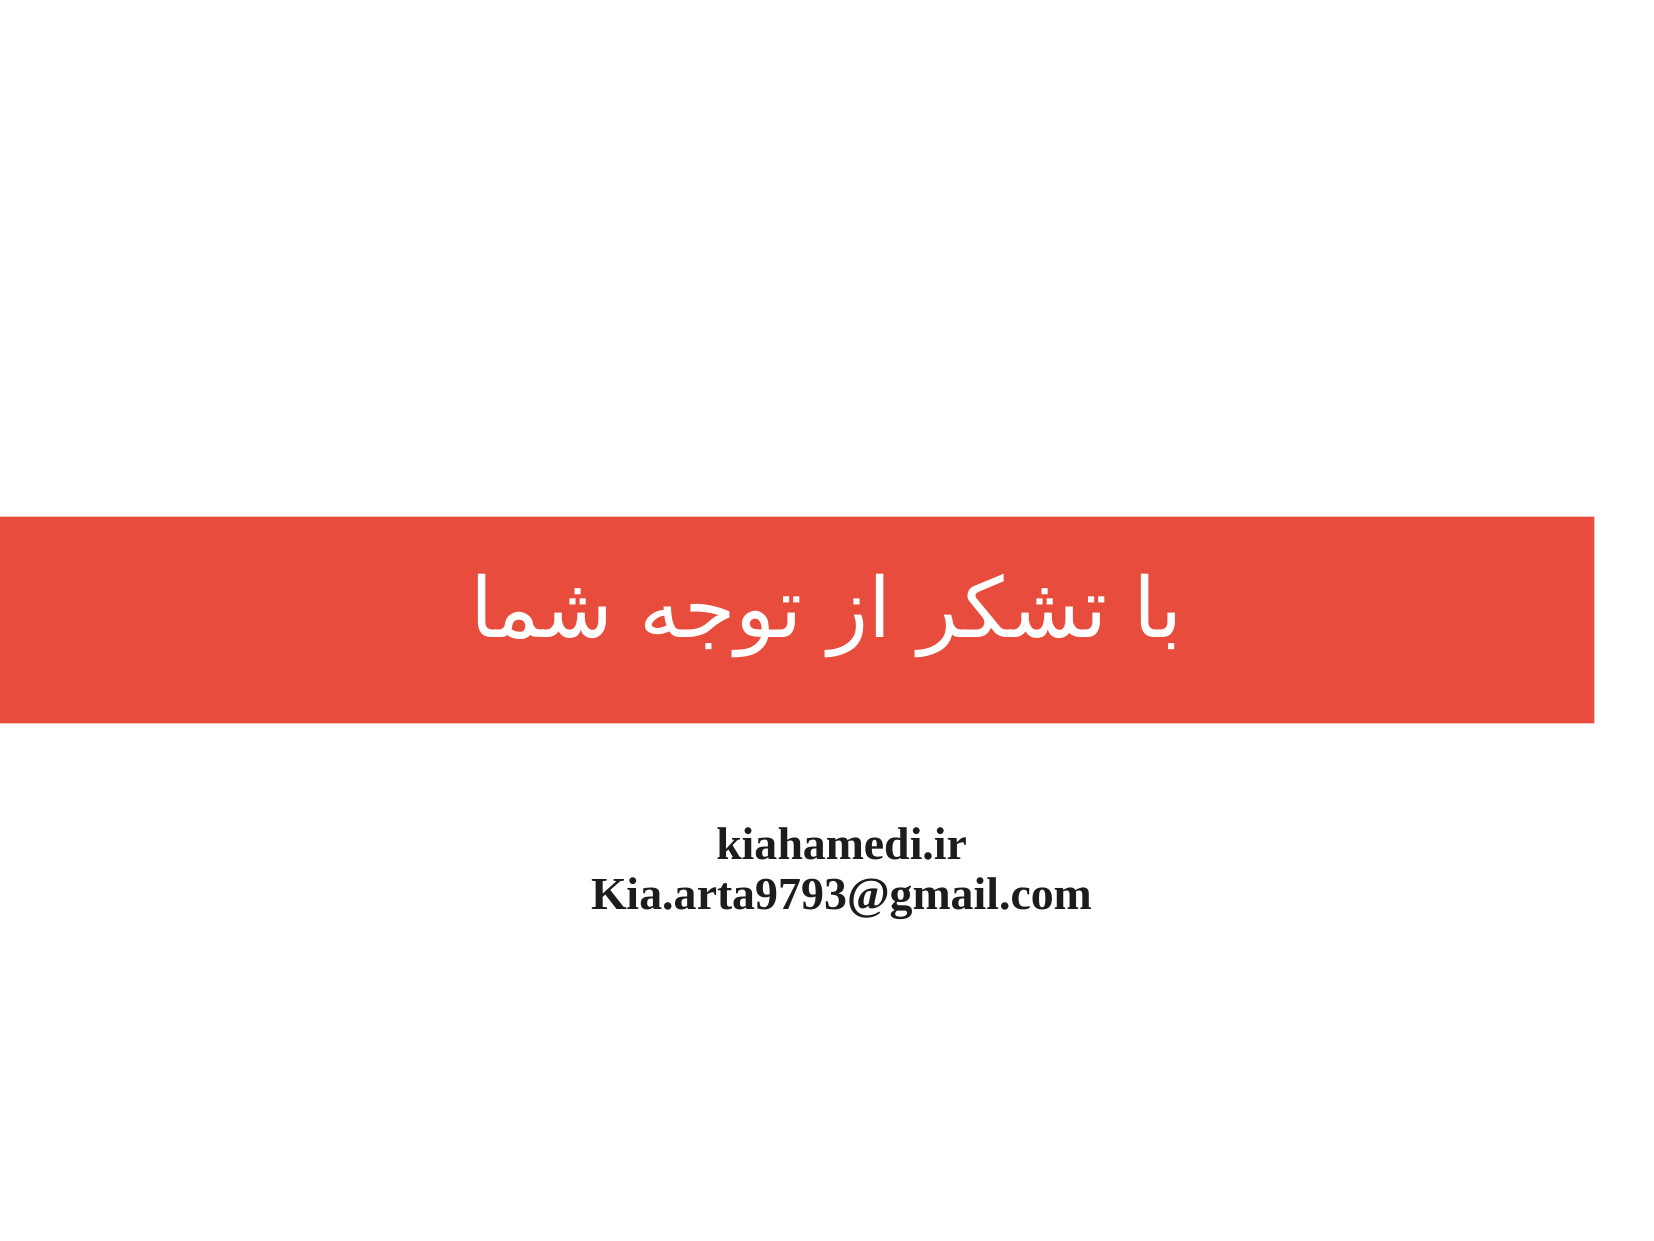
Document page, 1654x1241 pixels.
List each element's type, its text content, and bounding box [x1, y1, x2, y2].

title با تشکر از توجه شما [59, 510, 1595, 658]
subtitle kiahamedi.ir Kia.arta9793@gmail.com [88, 767, 1595, 1182]
